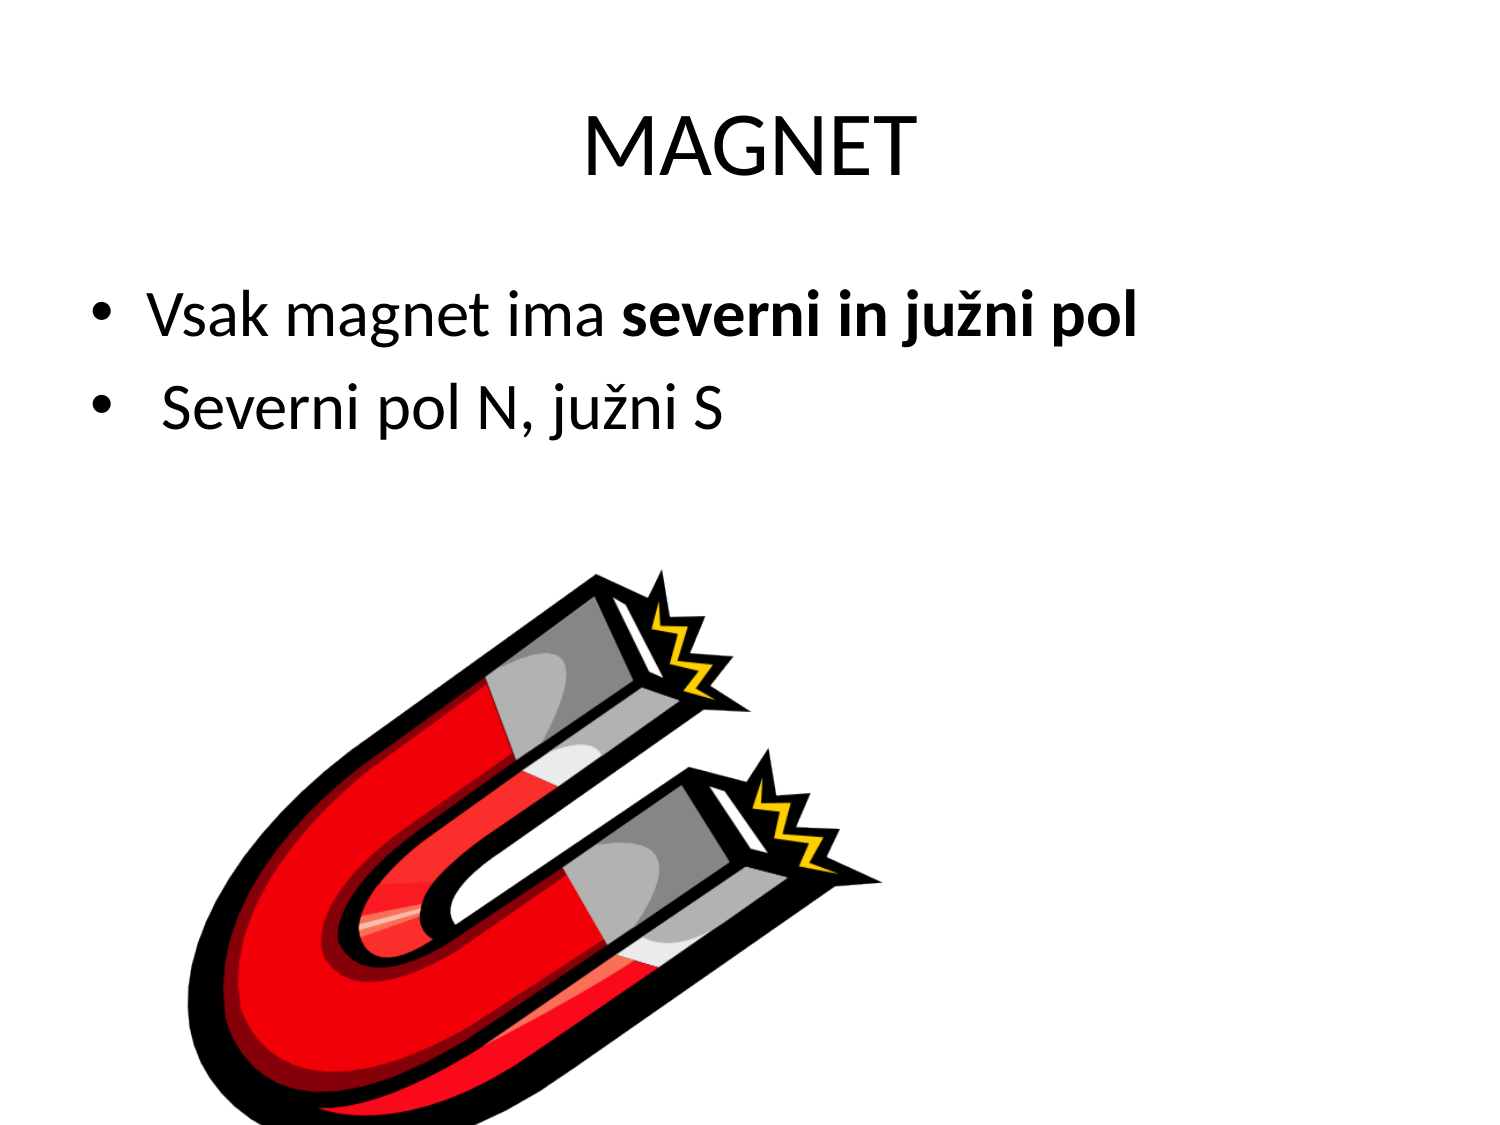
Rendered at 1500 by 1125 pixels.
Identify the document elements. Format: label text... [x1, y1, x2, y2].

picture [147, 564, 892, 1125]
title MAGNET [75, 45, 1425, 233]
list Vsak magnet ima severni in južni pol Severni pol N, južni S [75, 262, 1425, 1005]
